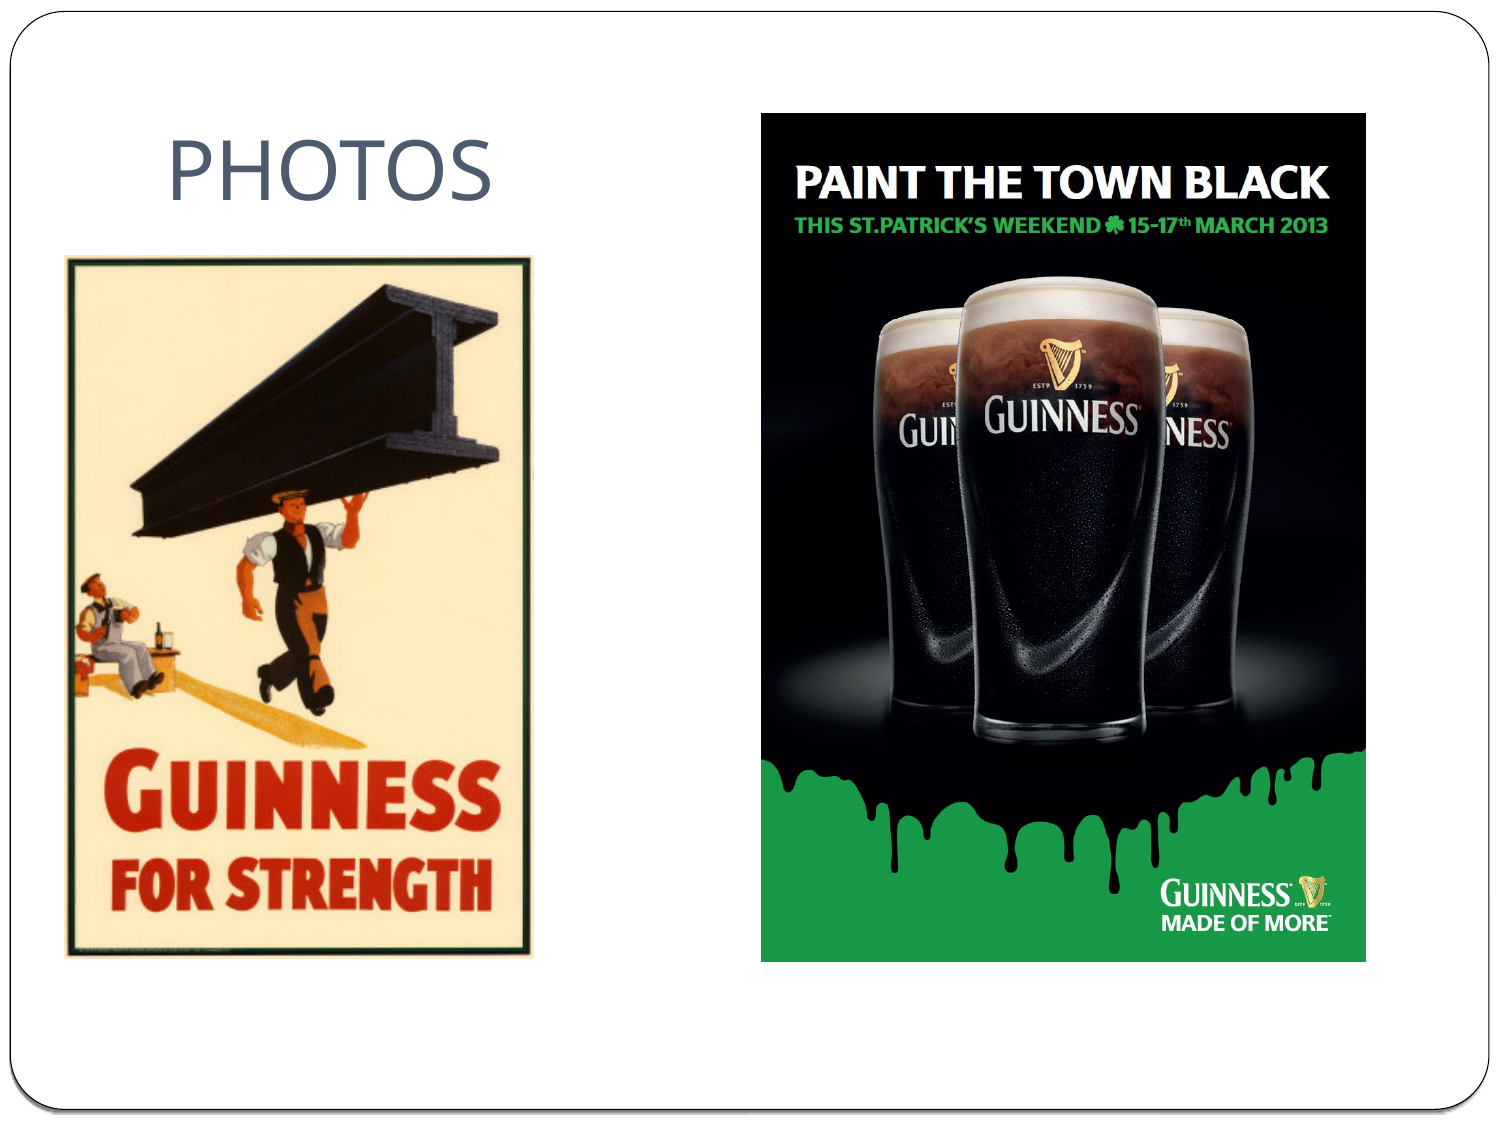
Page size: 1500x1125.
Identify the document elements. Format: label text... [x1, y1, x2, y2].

title PHOTOS [150, 45, 1425, 233]
picture [761, 113, 1366, 962]
picture [64, 255, 534, 959]
